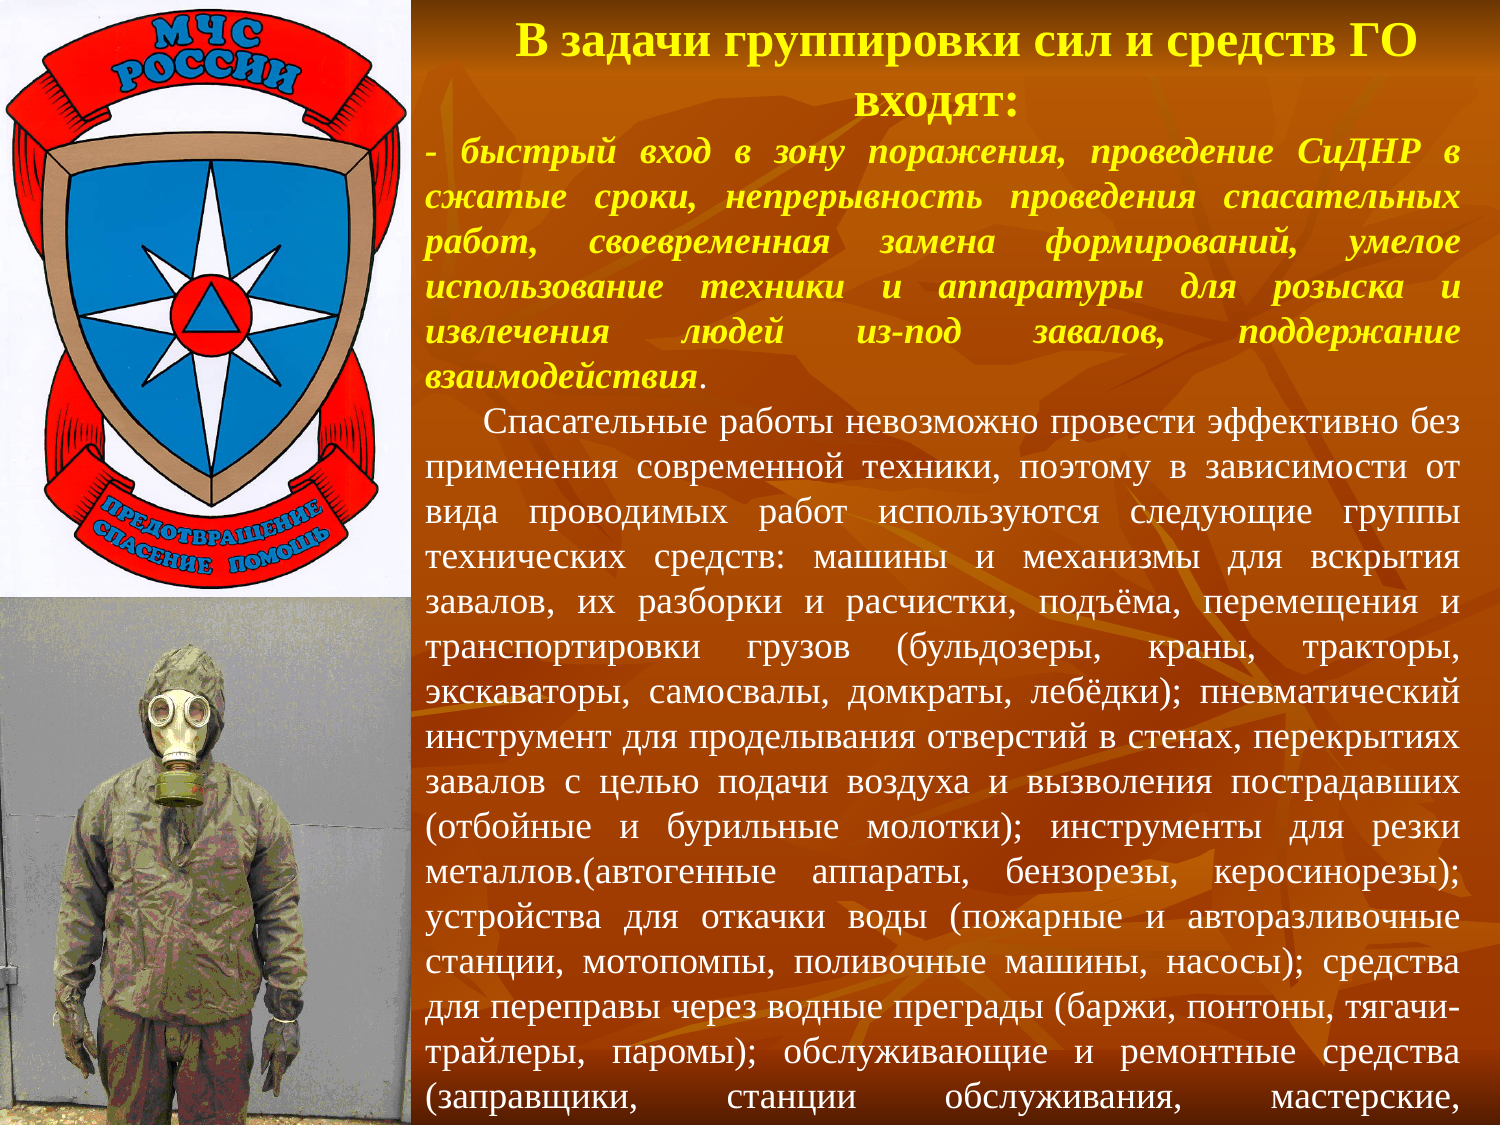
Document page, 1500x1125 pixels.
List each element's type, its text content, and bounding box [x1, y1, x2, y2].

picture [0, 0, 411, 1125]
text_box В задачи группировки сил и средств ГО входят: - быстрый вход в зону поражения, проведение СиДНР в сжатые сроки, непрерывность проведения спасательных работ, своевременная замена формирований, умелое использование техники и аппаратуры для розыска и извлечения людей из-под завалов, поддержание взаимодействия. Спасательные работы невозможно провести эффективно без применения современной техники, поэтому в зависимости от вида проводимых работ используются следующие группы технических средств: машины и механизмы для вскрытия завалов, их разборки и расчистки, подъёма, перемещения и транспортировки грузов (бульдозеры, краны, тракторы, экскаваторы, самосвалы, домкраты, лебёдки); пневматический инструмент для проделывания отверстий в стенах, перекрытиях завалов с целью подачи воздуха и вызволения пострадавших (отбойные и бурильные молотки); инструменты для резки металлов.(автогенные аппараты, бензорезы, керосинорезы); устройства для откачки воды (пожарные и авторазливочные станции, мотопомпы, поливочные машины, насосы); средства для переправы через водные преграды (баржи, понтоны, тягачи-трайлеры, паромы); обслуживающие и ремонтные средства (заправщики, станции обслуживания, мастерские, осветительные станции). [411, 0, 1477, 1125]
